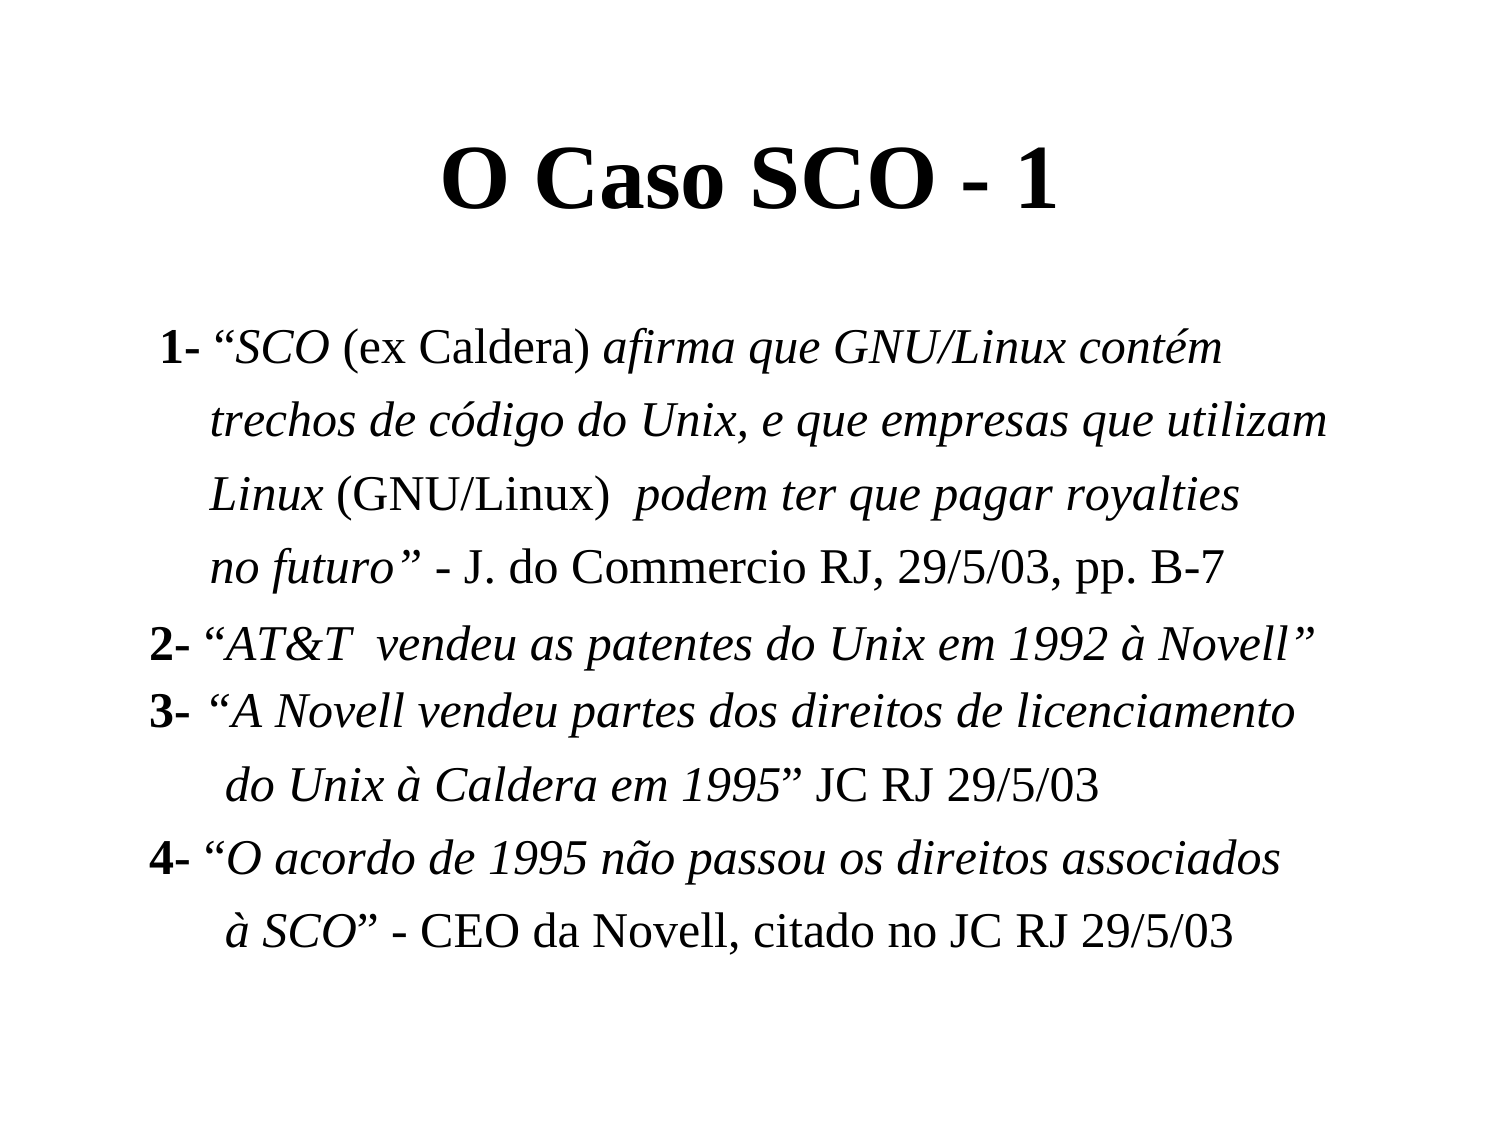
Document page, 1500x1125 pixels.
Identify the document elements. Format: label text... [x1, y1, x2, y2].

text_box 1- “SCO (ex Caldera) afirma que GNU/Linux contém trechos de código do Unix, e que empresas que utilizam Linux (GNU/Linux) podem ter que pagar royalties no futuro” - J. do Commercio RJ, 29/5/03, pp. B-7 [159, 319, 1341, 595]
text_box 2- “AT&T vendeu as patentes do Unix em 1992 à Novell” 3- “A Novell vendeu partes dos direitos de licenciamento do Unix à Caldera em 1995” JC RJ 29/5/03 4- “O acordo de 1995 não passou os direitos associados à SCO” - CEO da Novell, citado no JC RJ 29/5/03 [149, 616, 1317, 959]
title O Caso SCO - 1 [112, 83, 1388, 272]
